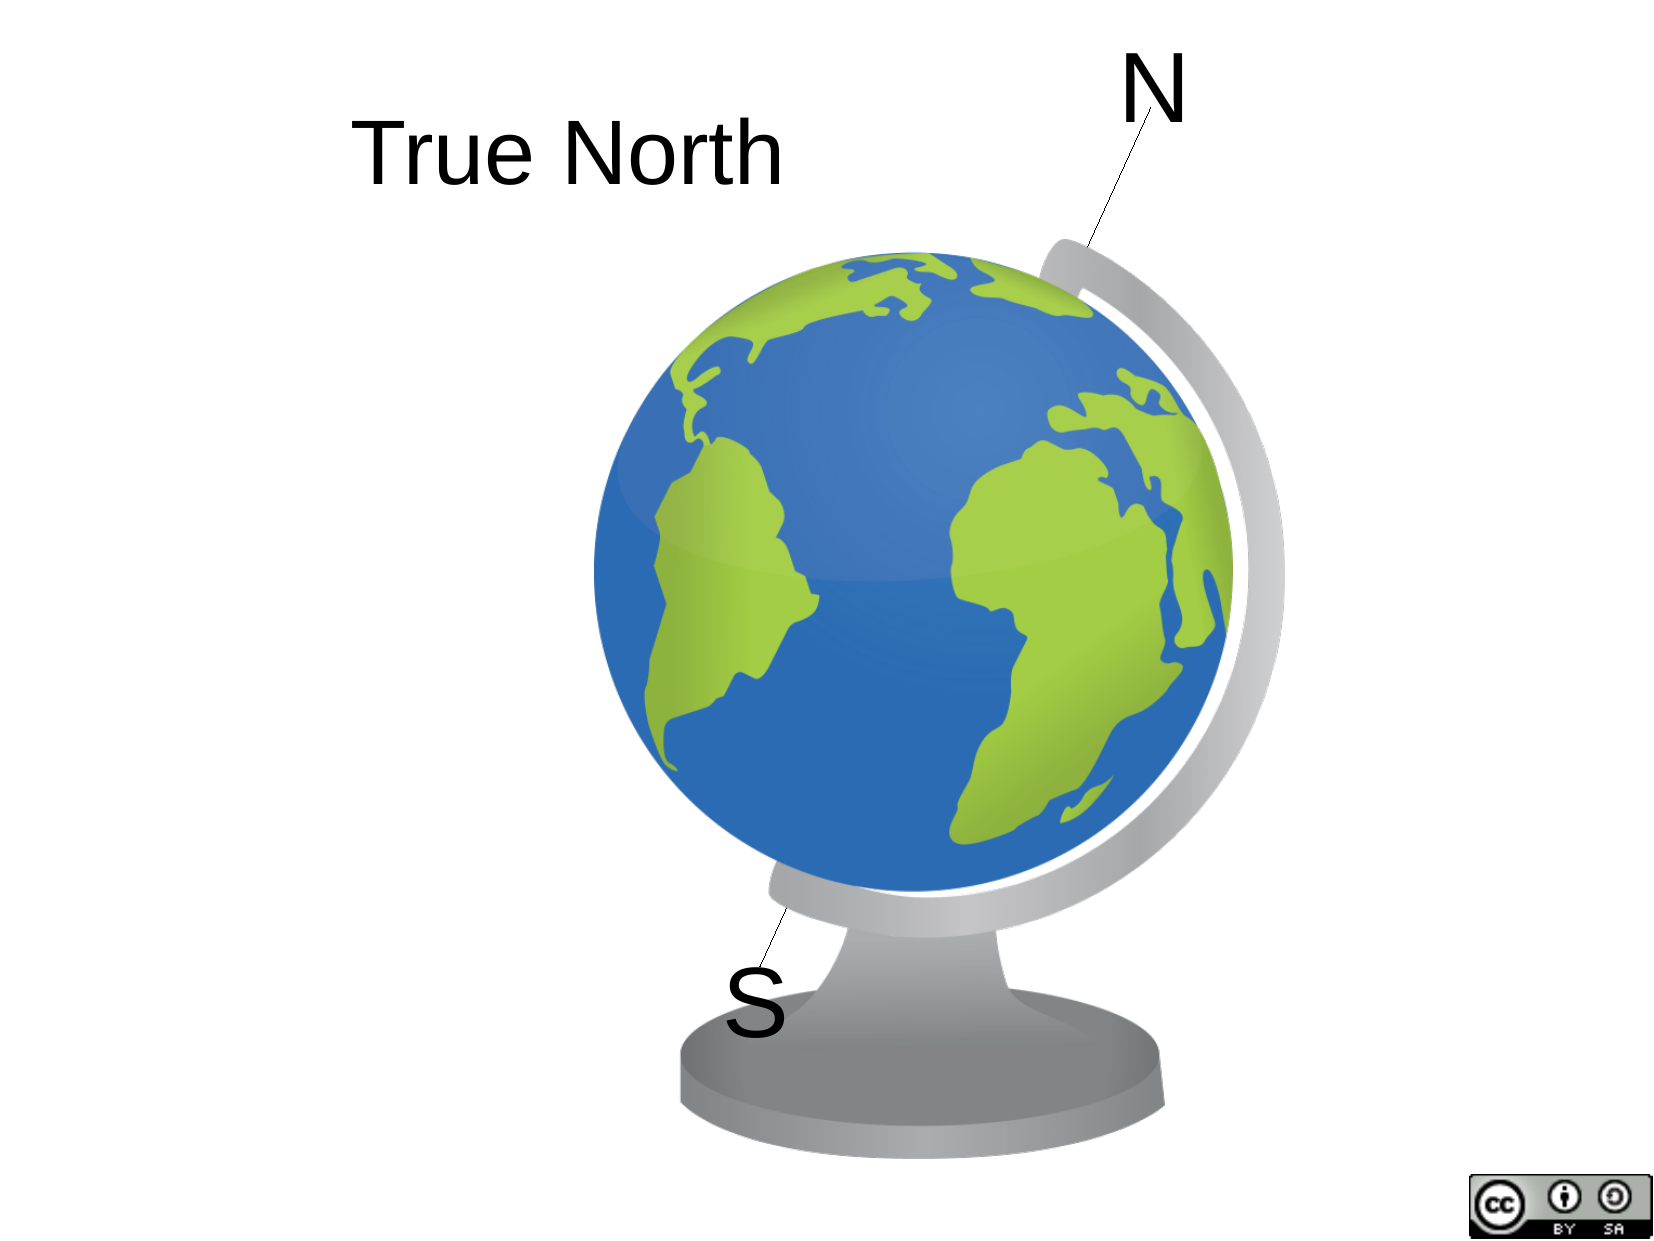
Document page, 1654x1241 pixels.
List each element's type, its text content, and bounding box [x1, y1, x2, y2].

picture [594, 239, 1285, 1160]
text_box S [707, 939, 805, 1067]
picture [1469, 1174, 1653, 1239]
title True North [82, 49, 1054, 257]
text_box N [1103, 24, 1206, 151]
